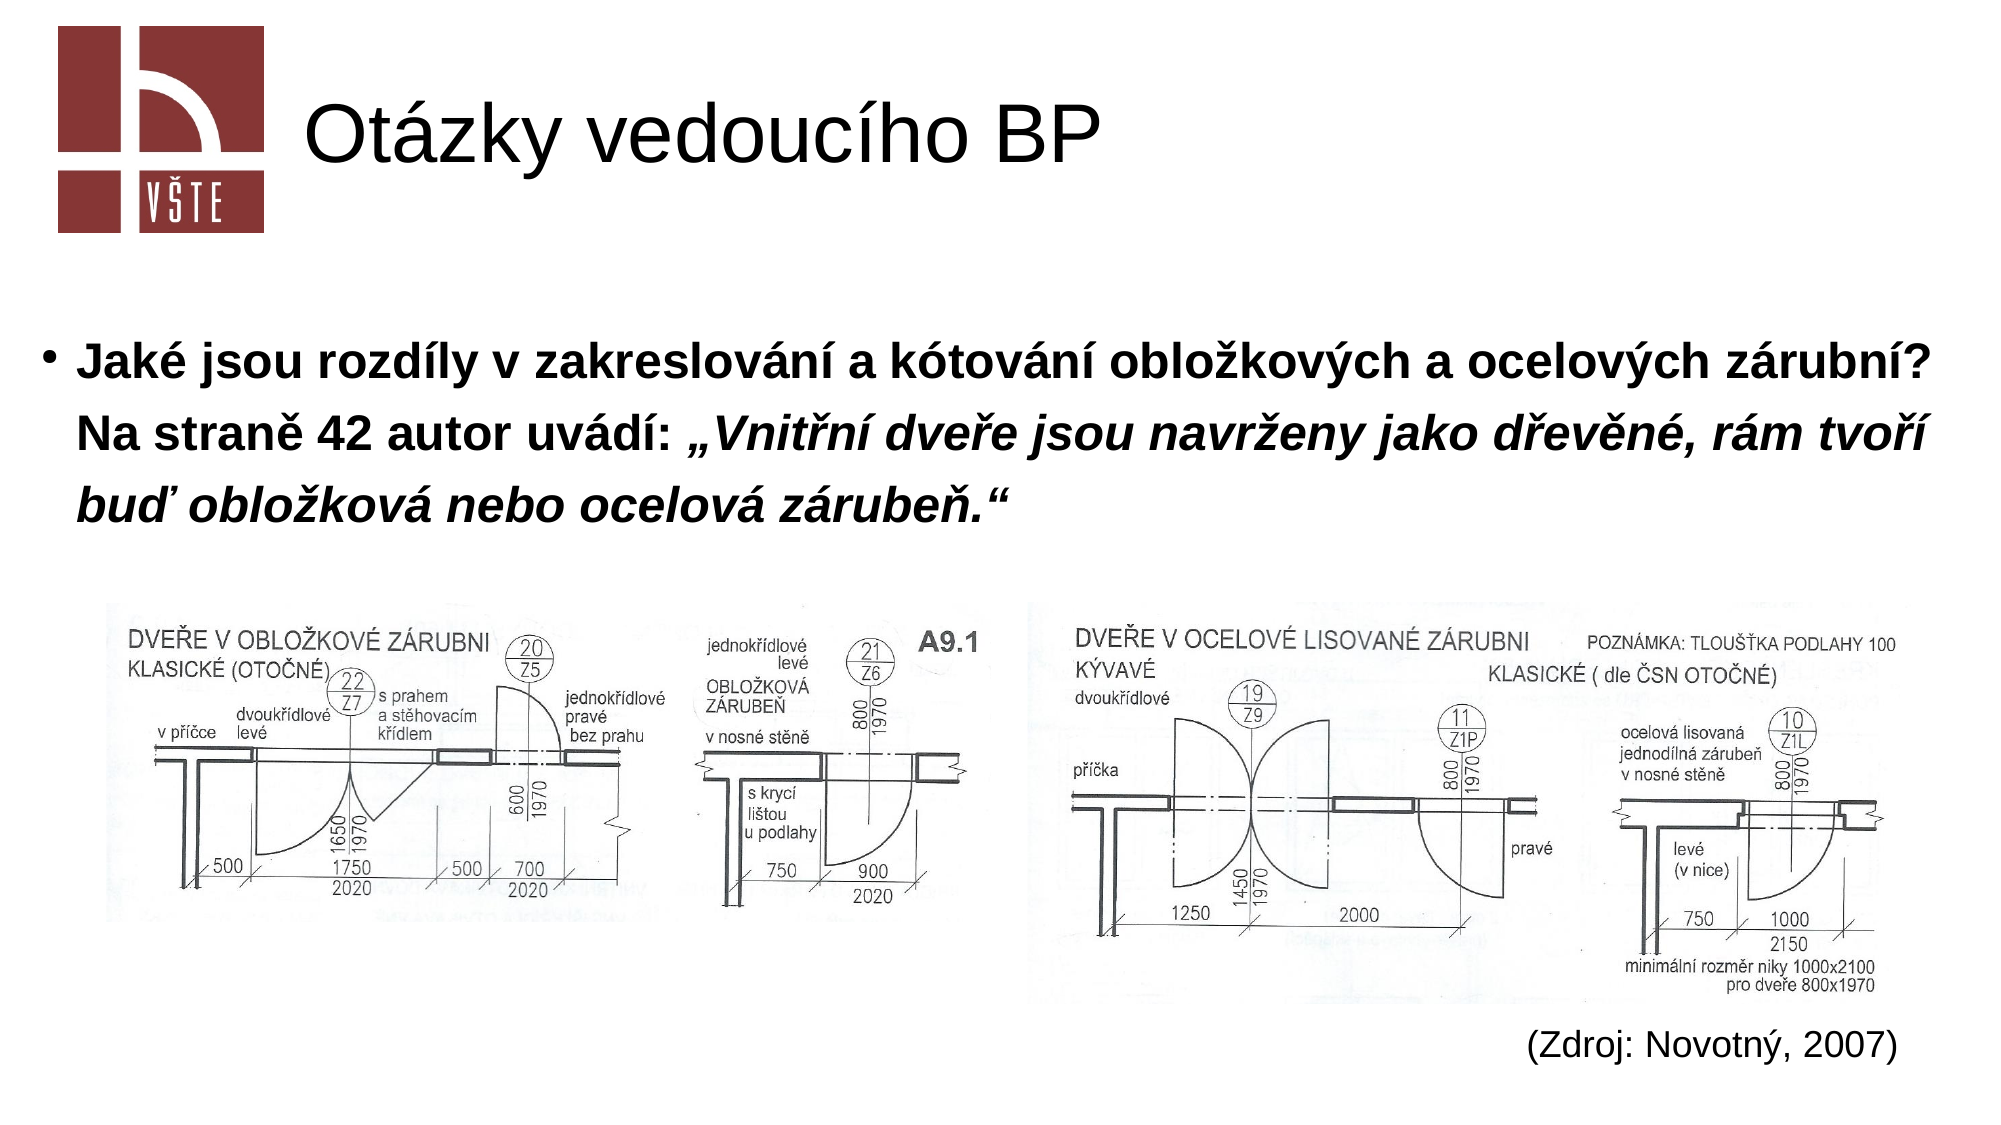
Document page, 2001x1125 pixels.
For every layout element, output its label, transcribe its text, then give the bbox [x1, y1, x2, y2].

picture [106, 602, 993, 922]
text_box Jaké jsou rozdíly v zakreslování a kótování obložkových a ocelových zárubní? Na straně 42 autor uvádí: „Vnitřní dveře jsou navrženy jako dřevěné, rám tvoří buď obložková nebo ocelová zárubeň.“ [25, 308, 1973, 969]
picture [58, 26, 264, 233]
text_box (Zdroj: Novotný, 2007) [1370, 1003, 2000, 1052]
picture [1027, 602, 1914, 1004]
text_box Otázky vedoucího BP [288, 26, 1950, 245]
